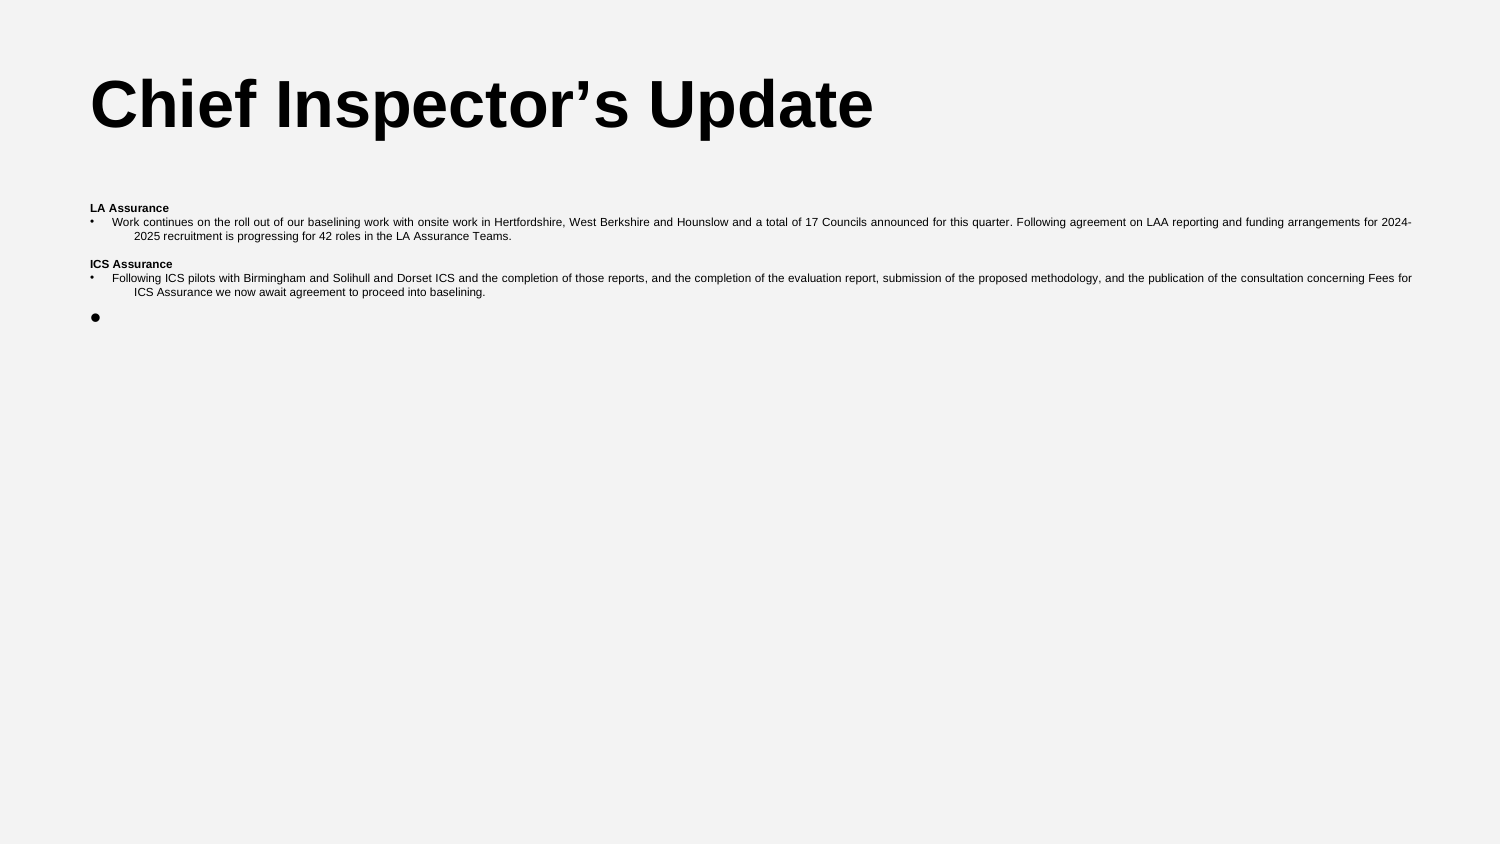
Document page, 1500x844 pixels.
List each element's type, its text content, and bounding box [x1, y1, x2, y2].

title Chief Inspector’s Update [75, 53, 1426, 185]
list LA Assurance Work continues on the roll out of our baselining work with onsite work in Hertfordshire, West Berkshire and Hounslow and a total of 17 Councils announced for this quarter. Following agreement on LAA reporting and funding arrangements for 2024-2025 recruitment is progressing for 42 roles in the LA Assurance Teams. ICS Assurance Following ICS pilots with Birmingham and Solihull and Dorset ICS and the completion of those reports, and the completion of the evaluation report, submission of the proposed methodology, and the publication of the consultation concerning Fees for ICS Assurance we now await agreement to proceed into baselining. [75, 185, 1426, 316]
